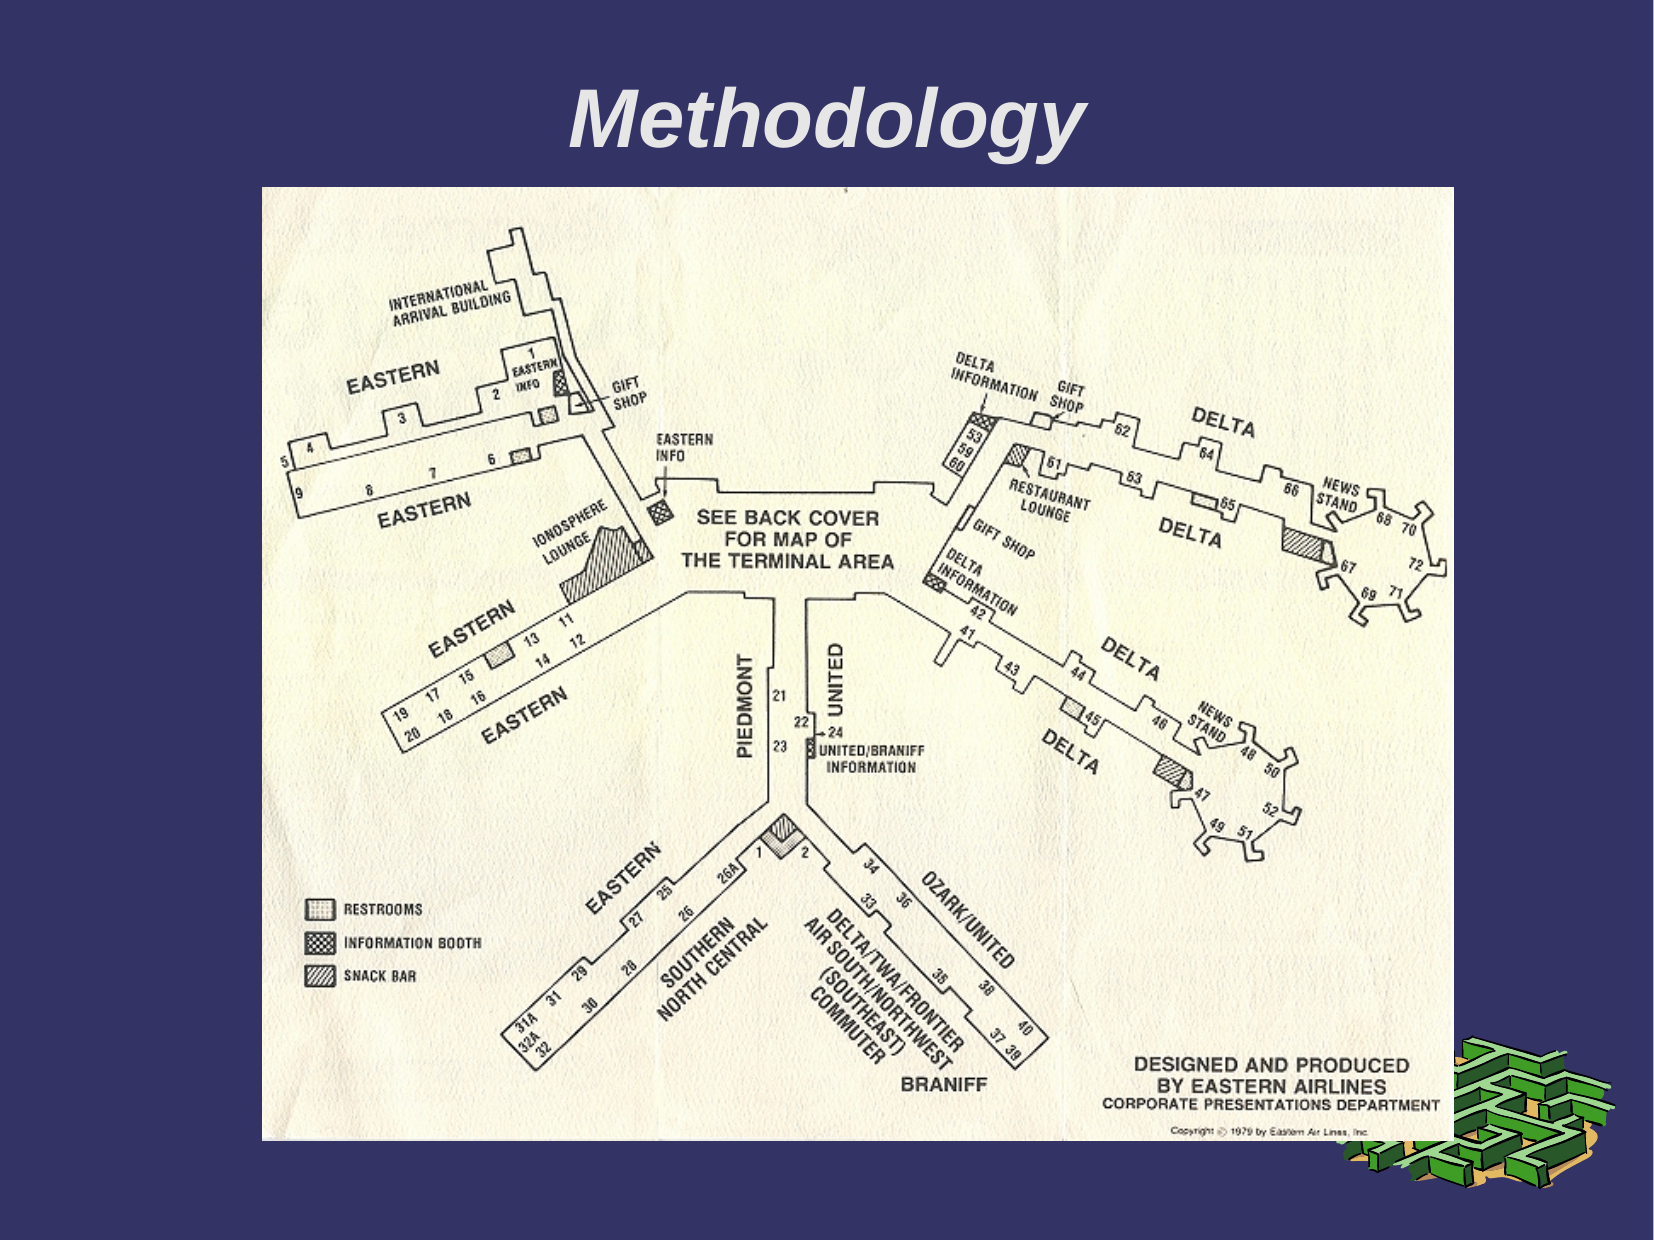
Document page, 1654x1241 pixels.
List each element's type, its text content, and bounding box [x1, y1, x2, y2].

title Methodology [121, 19, 1534, 227]
picture [262, 187, 1454, 1141]
